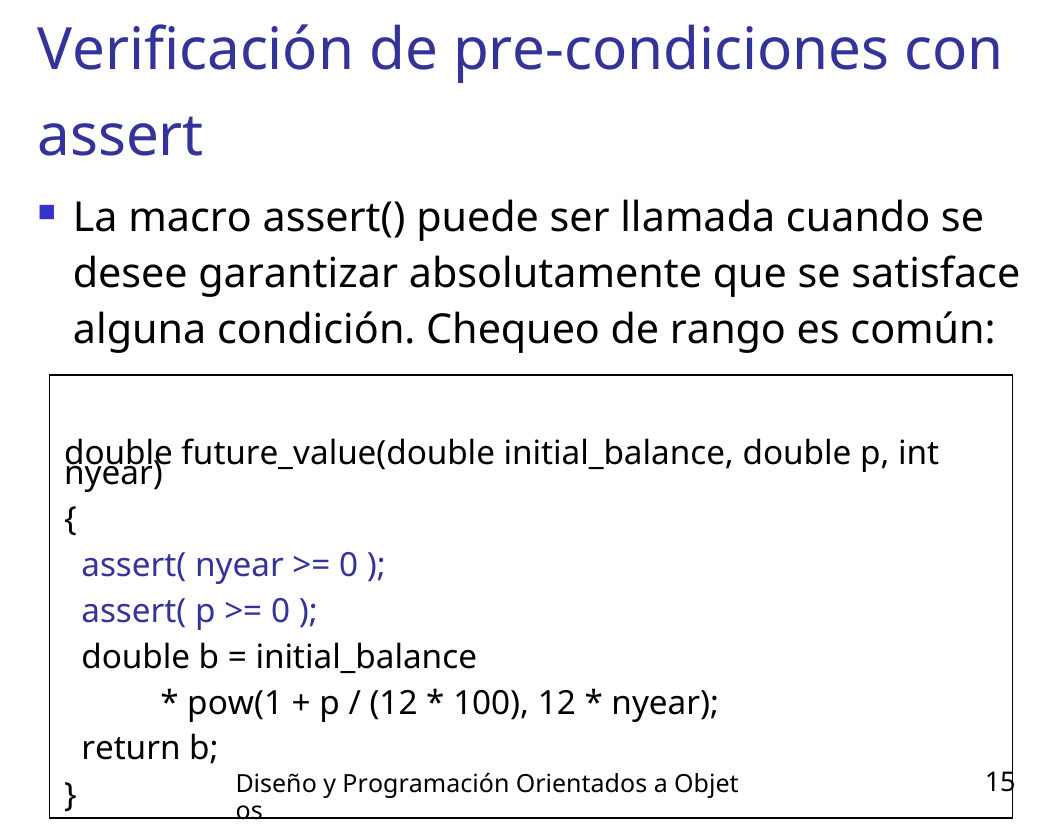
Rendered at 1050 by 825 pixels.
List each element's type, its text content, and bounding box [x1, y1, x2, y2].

title Verificación de pre-condiciones con assert [37, 6, 1026, 166]
list La macro assert() puede ser llamada cuando se desee garantizar absolutamente que se satisface alguna condición. Chequeo de rango es común: [37, 187, 1023, 413]
text_box double future_value(double initial_balance, double p, int nyear)‏ { assert( nyear >= 0 ); assert( p >= 0 ); double b = initial_balance * pow(1 + p / (12 * 100), 12 * nyear); return b; } [49, 374, 1013, 818]
